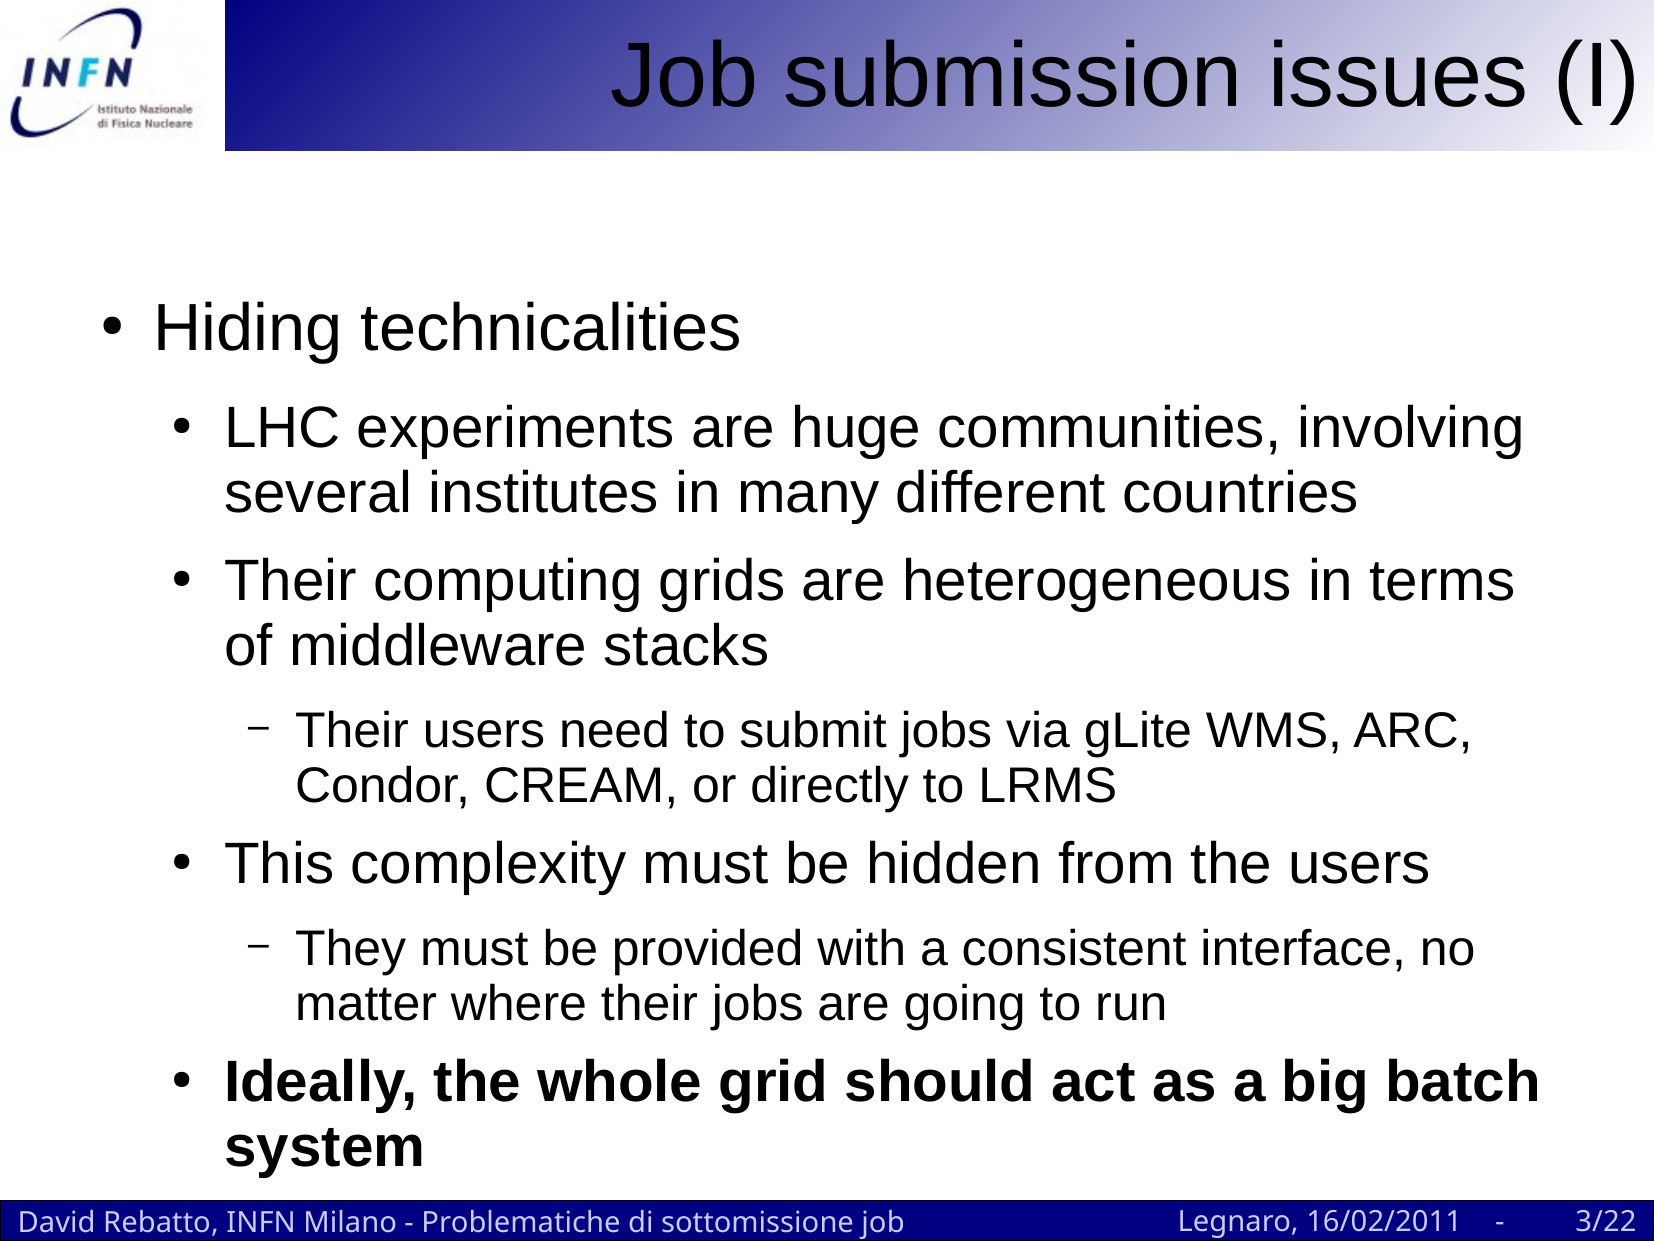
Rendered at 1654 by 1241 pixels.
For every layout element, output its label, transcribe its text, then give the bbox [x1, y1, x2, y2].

picture [0, 1, 204, 150]
list Hiding technicalities LHC experiments are huge communities, involving several institutes in many different countries Their computing grids are heterogeneous in terms of middleware stacks Their users need to submit jobs via gLite WMS, ARC, Condor, CREAM, or directly to LRMS This complexity must be hidden from the users They must be provided with a consistent interface, no matter where their jobs are going to run Ideally, the whole grid should act as a big batch system [82, 290, 1571, 1181]
title Job submission issues (I) [225, 0, 1654, 151]
